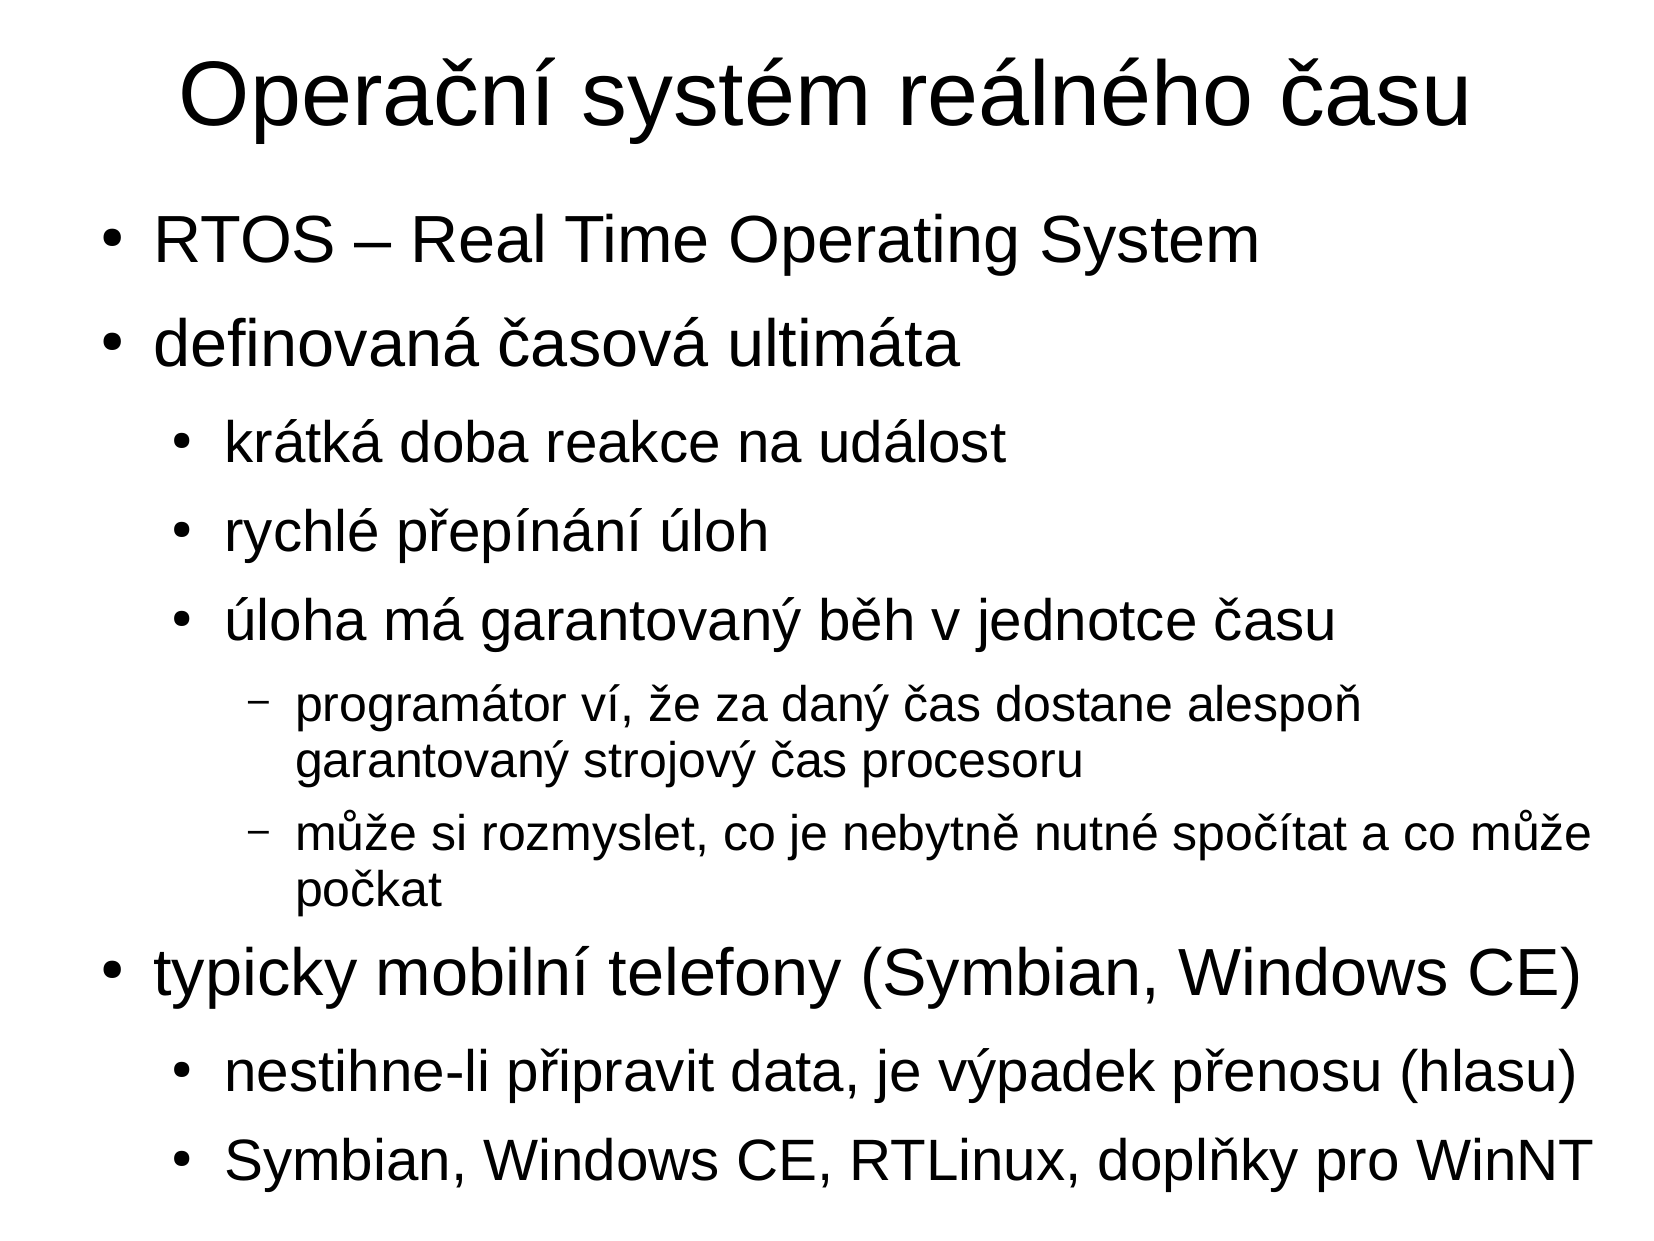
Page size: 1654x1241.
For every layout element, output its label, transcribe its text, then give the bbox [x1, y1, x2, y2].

list RTOS – Real Time Operating System definovaná časová ultimáta krátká doba reakce na událost rychlé přepínání úloh úloha má garantovaný běh v jednotce času programátor ví, že za daný čas dostane alespoň garantovaný strojový čas procesoru může si rozmyslet, co je nebytně nutné spočítat a co může počkat typicky mobilní telefony (Symbian, Windows CE) nestihne-li připravit data, je výpadek přenosu (hlasu) Symbian, Windows CE, RTLinux, doplňky pro WinNT [82, 201, 1625, 1192]
title Operační systém reálného času [82, 0, 1571, 191]
